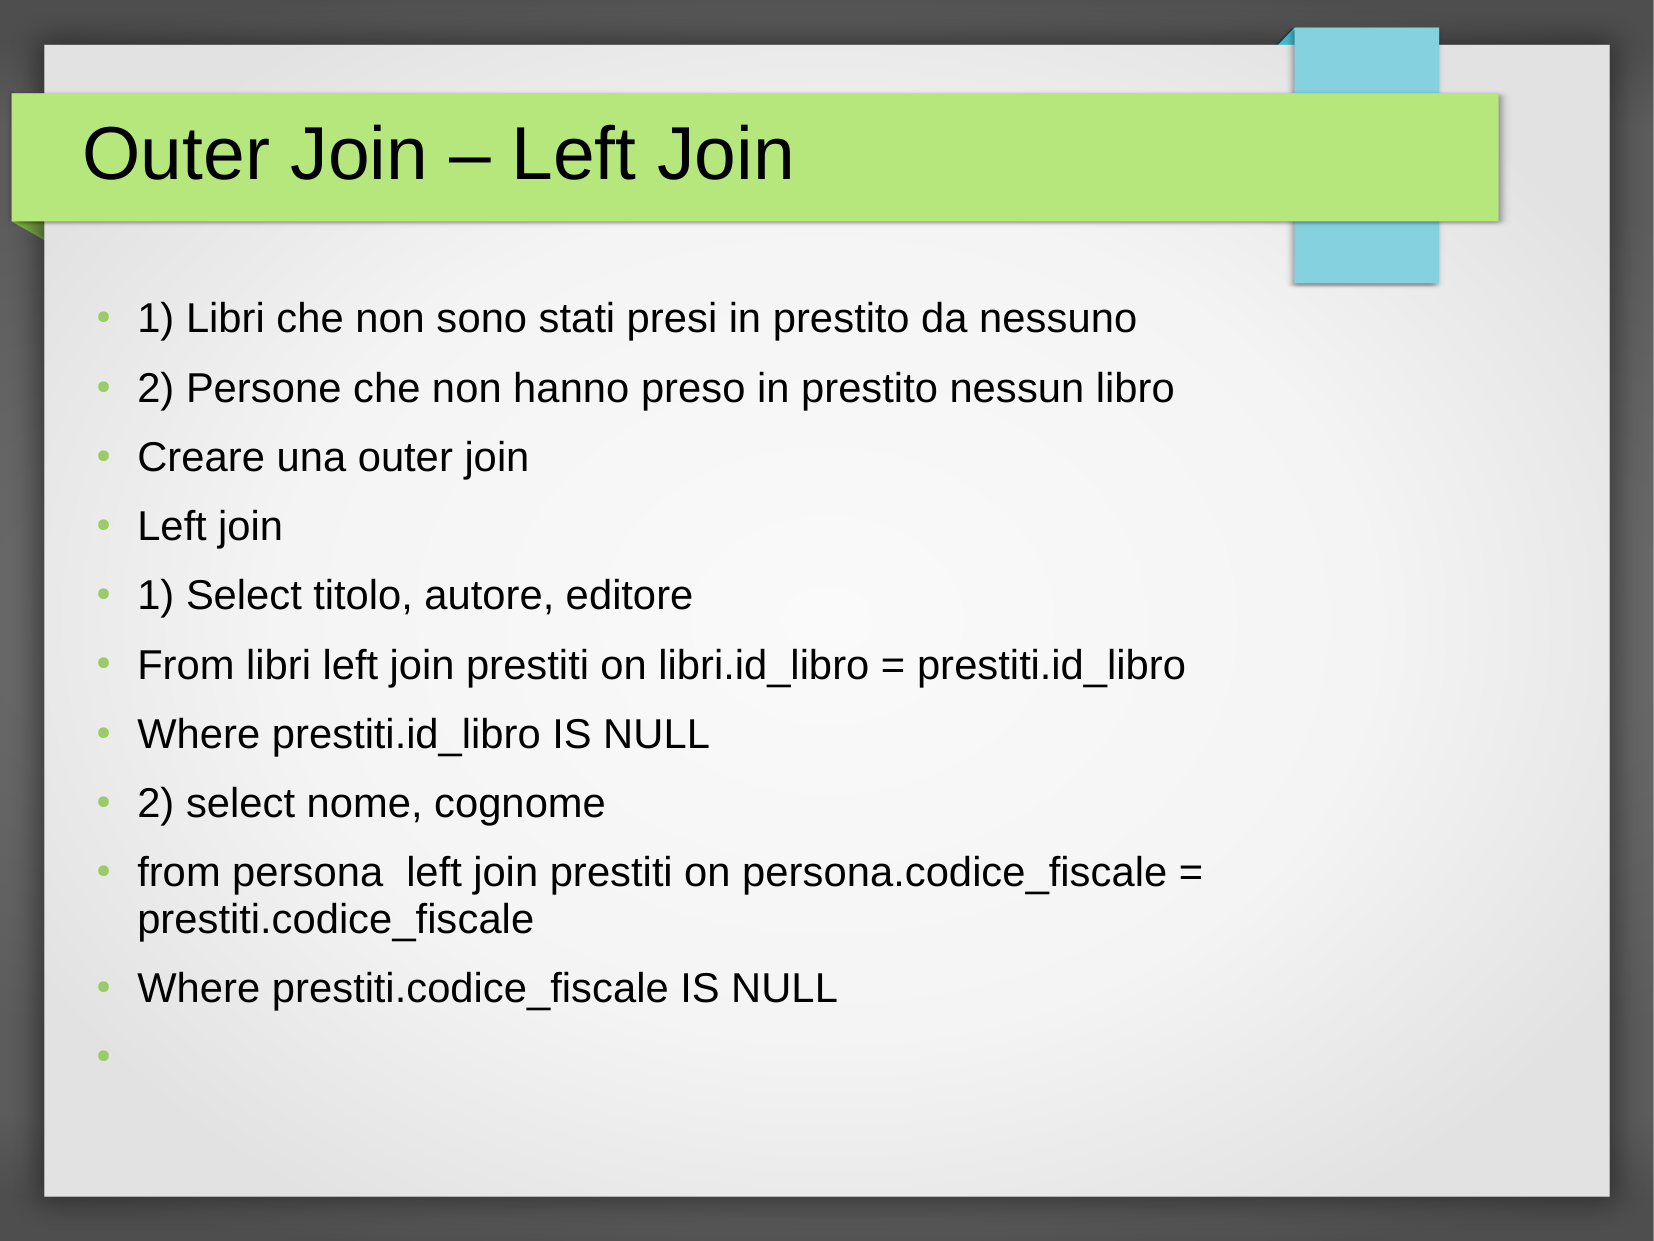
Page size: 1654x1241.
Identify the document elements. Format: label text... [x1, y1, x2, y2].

list 1) Libri che non sono stati presi in prestito da nessuno 2) Persone che non hanno preso in prestito nessun libro Creare una outer join Left join 1) Select titolo, autore, editore From libri left join prestiti on libri.id_libro = prestiti.id_libro Where prestiti.id_libro IS NULL 2) select nome, cognome from persona left join prestiti on persona.codice_fiscale = prestiti.codice_fiscale Where prestiti.codice_fiscale IS NULL [82, 295, 1571, 1015]
picture [0, 0, 1654, 1241]
title Outer Join – Left Join [82, 94, 1264, 213]
